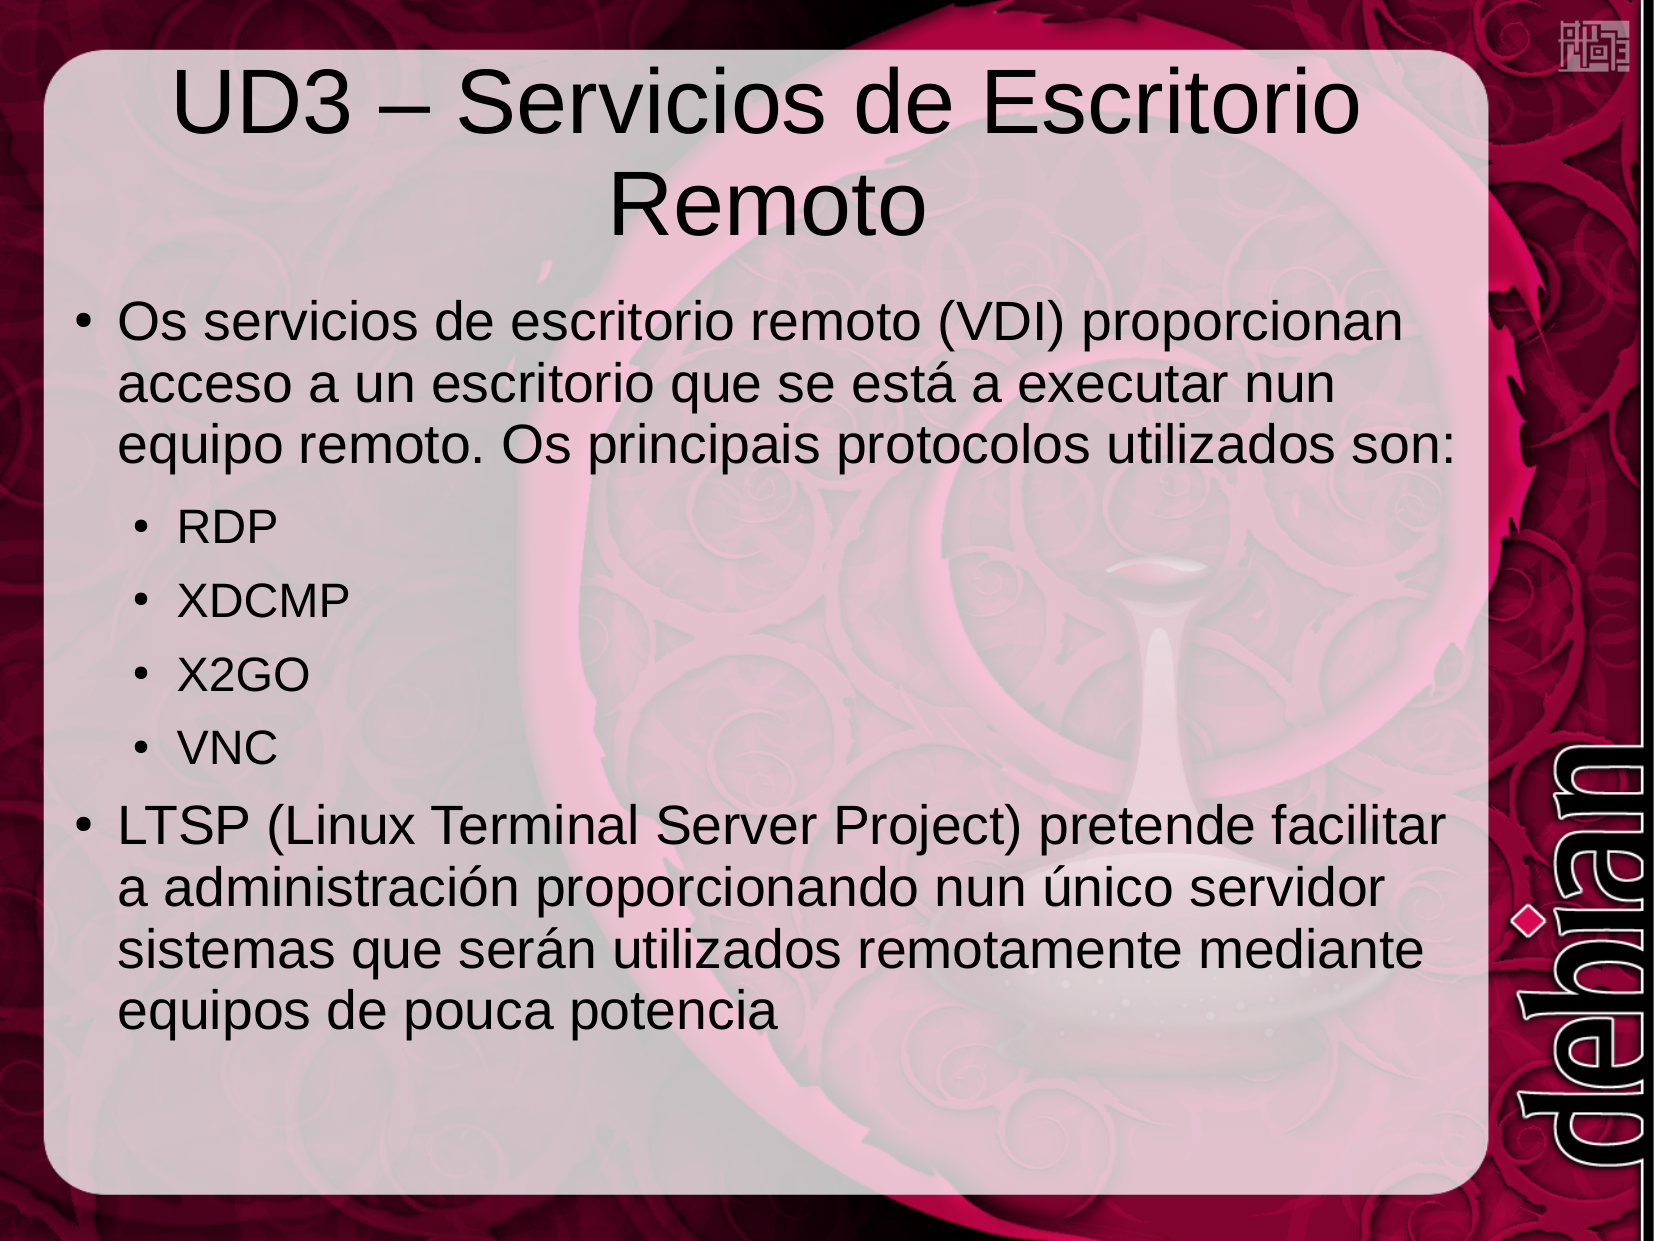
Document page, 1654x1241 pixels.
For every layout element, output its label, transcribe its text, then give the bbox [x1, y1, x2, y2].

picture [0, 0, 1654, 1241]
list Os servicios de escritorio remoto (VDI) proporcionan acceso a un escritorio que se está a executar nun equipo remoto. Os principais protocolos utilizados son: RDP XDCMP X2GO VNC LTSP (Linux Terminal Server Project) pretende facilitar a administración proporcionando nun único servidor sistemas que serán utilizados remotamente mediante equipos de pouca potencia [59, 290, 1477, 1109]
title UD3 – Servicios de Escritorio Remoto [59, 49, 1477, 257]
